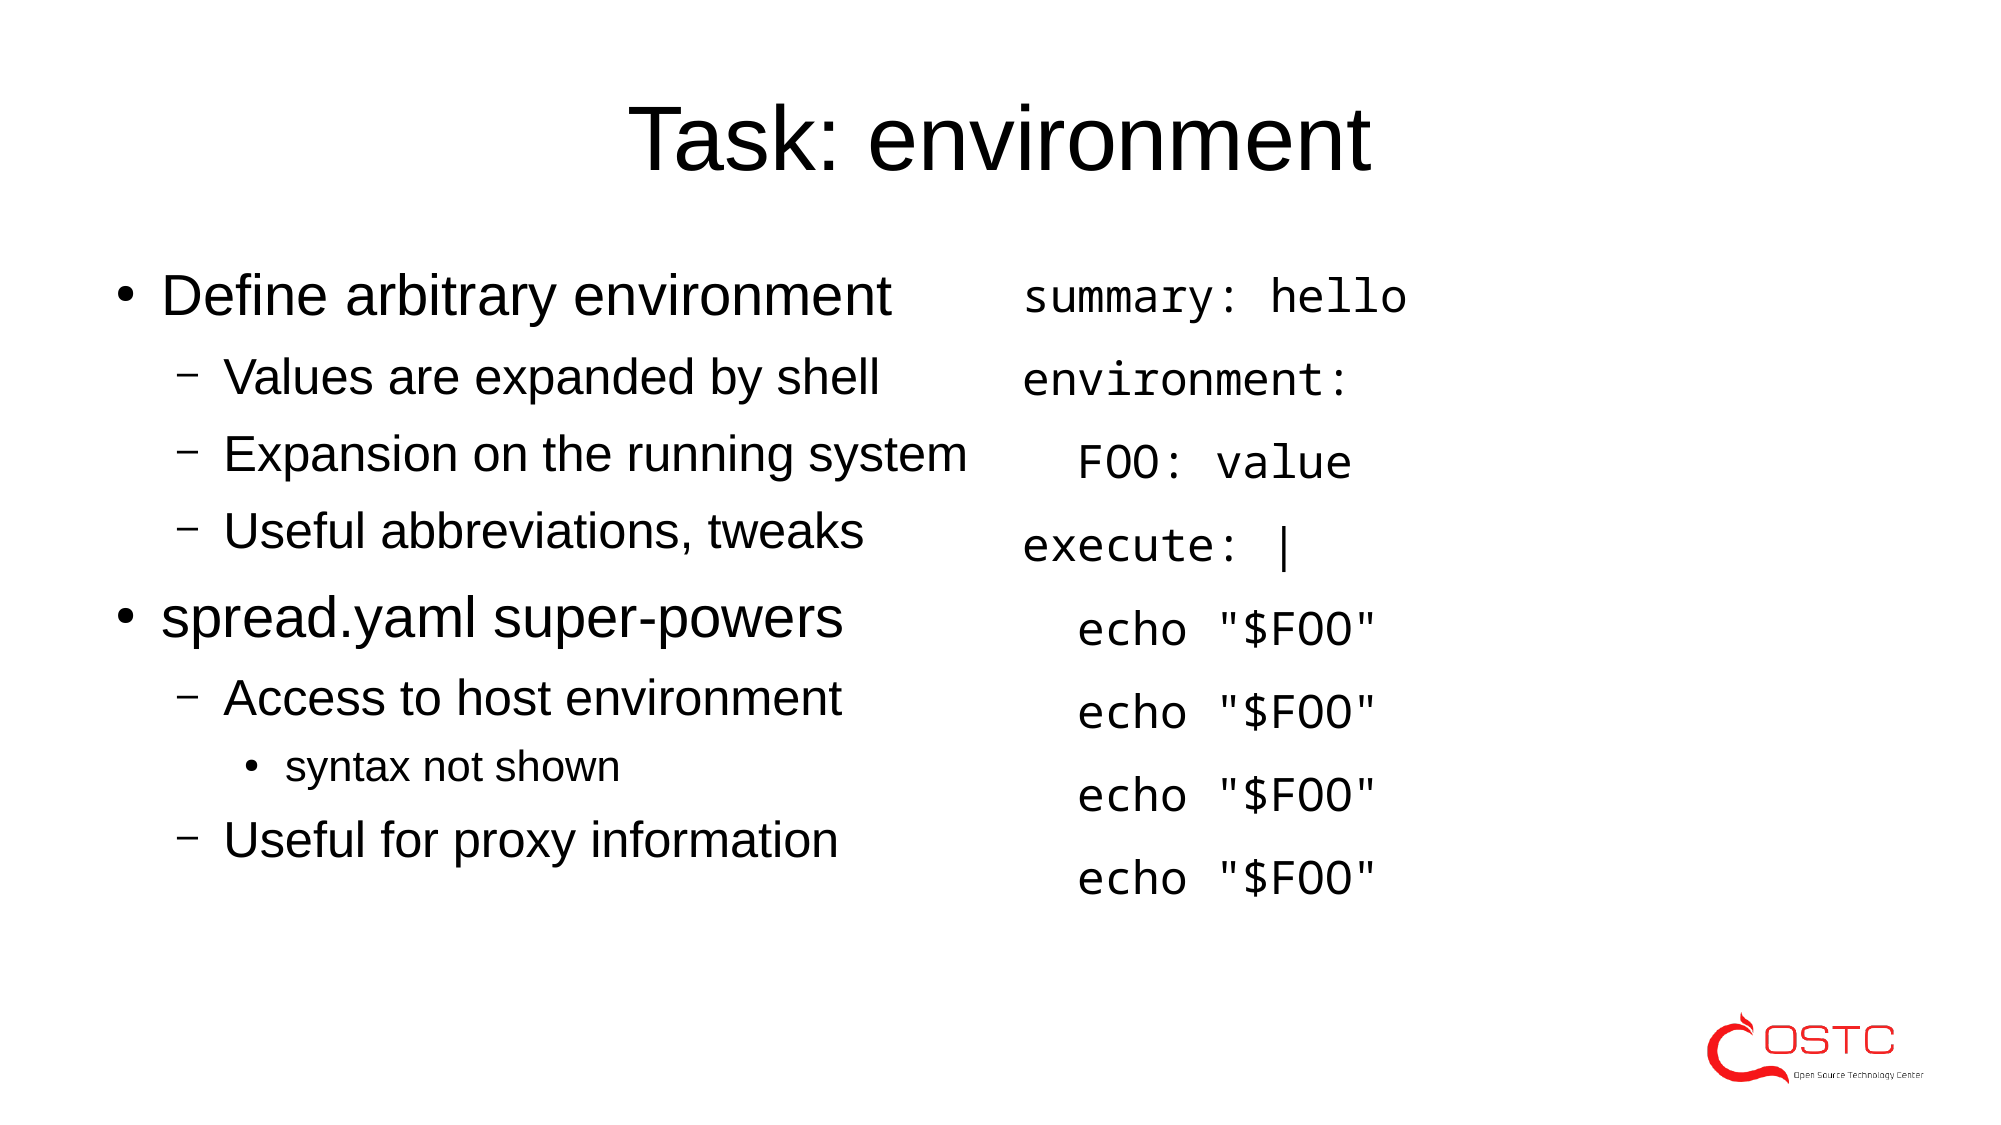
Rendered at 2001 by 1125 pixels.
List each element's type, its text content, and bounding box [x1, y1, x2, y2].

picture [1643, 933, 2001, 1125]
title Task: environment [100, 44, 1901, 233]
list Define arbitrary environment Values are expanded by shell Expansion on the running system Useful abbreviations, tweaks spread.yaml super-powers Access to host environment syntax not shown Useful for proxy information [100, 263, 979, 916]
list summary: hello environment: FOO: value execute: | echo "$FOO" echo "$FOO" echo "$FOO" echo "$FOO" [1022, 263, 1902, 916]
